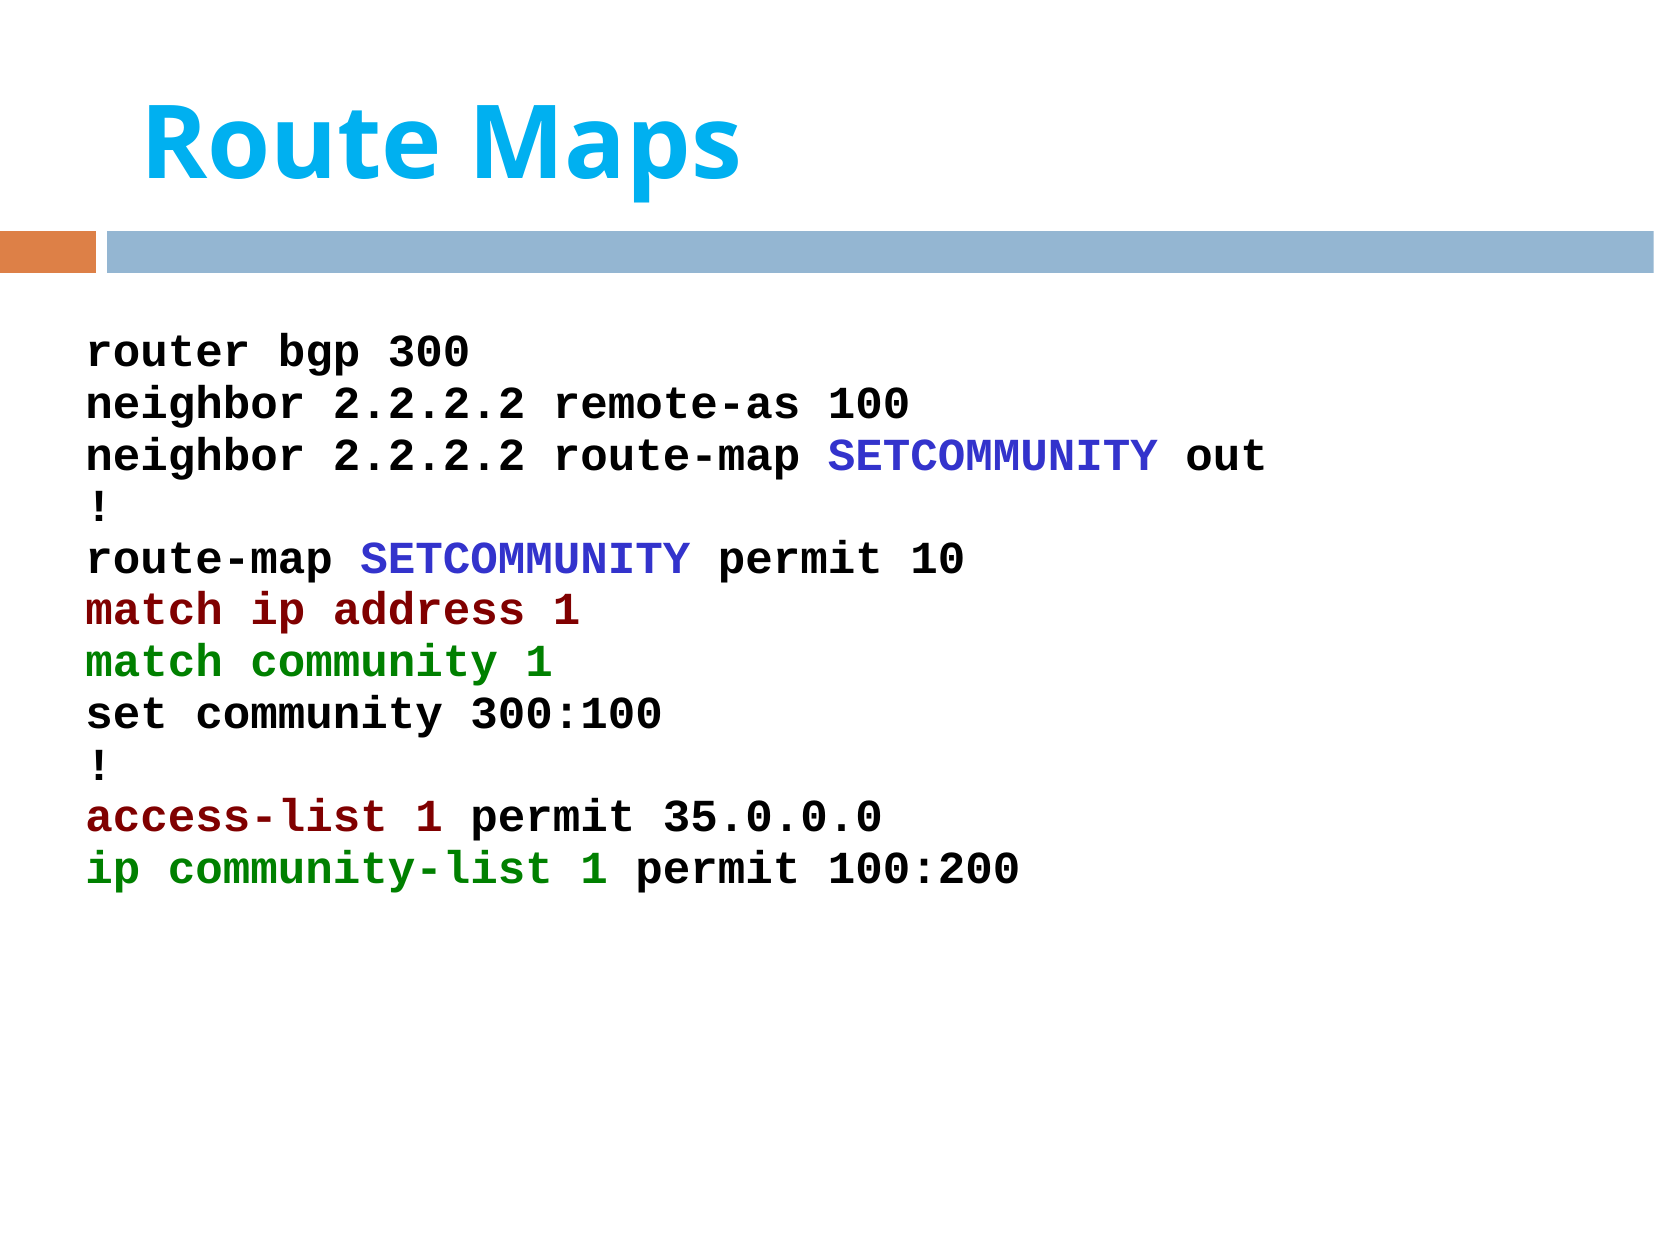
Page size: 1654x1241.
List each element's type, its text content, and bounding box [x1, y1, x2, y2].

text_box router bgp 300 neighbor 2.2.2.2 remote-as 100 neighbor 2.2.2.2 route-map SETCOMMUNITY out ! route-map SETCOMMUNITY permit 10 match ip address 1 match community 1 set community 300:100 ! access-list 1 permit 35.0.0.0 ip community-list 1 permit 100:200 [69, 317, 1530, 902]
title Route Maps [123, 41, 1530, 248]
